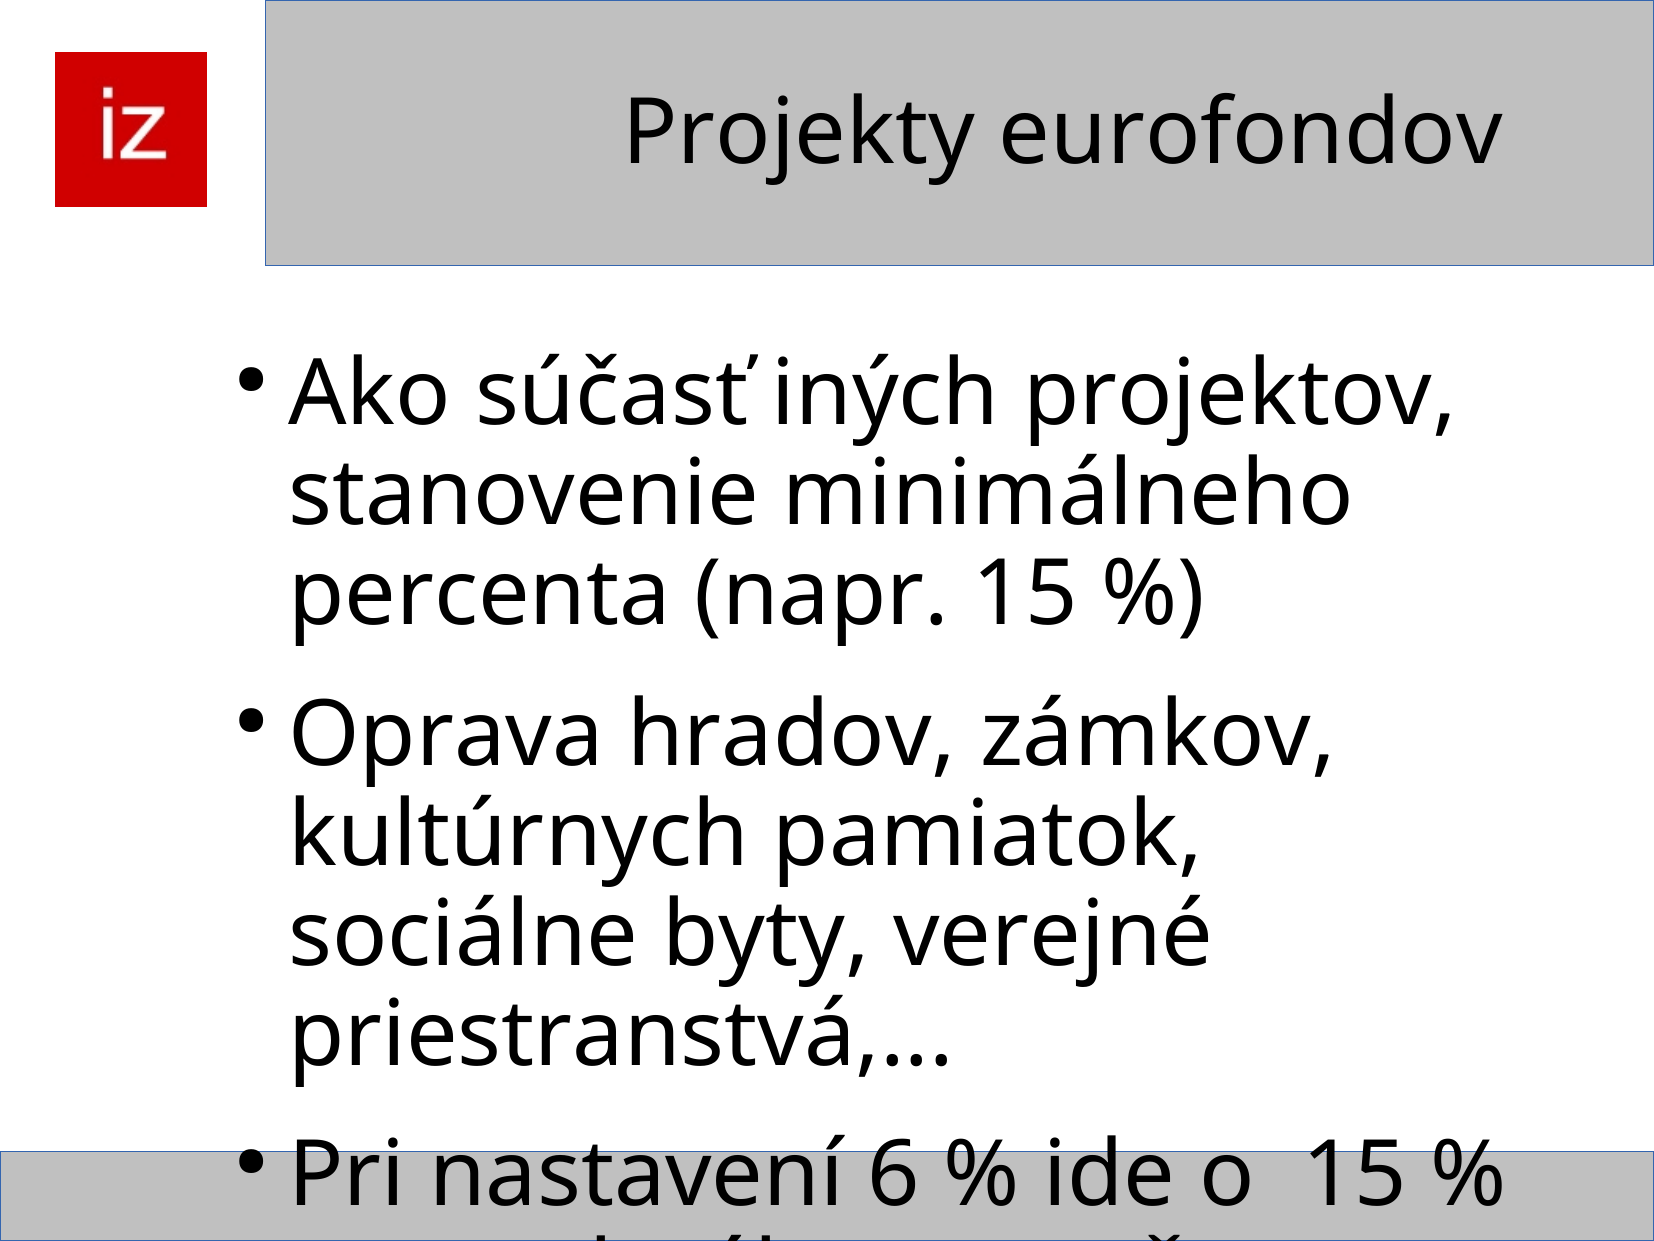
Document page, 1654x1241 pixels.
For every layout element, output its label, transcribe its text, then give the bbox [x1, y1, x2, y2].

title Projekty eurofondov [561, 29, 1565, 237]
list Ako súčasť iných projektov, stanovenie minimálneho percenta (napr. 15 %) Oprava hradov, zámkov, kultúrnych pamiatok, sociálne byty, verejné priestranstvá,... Pri nastavení 6 % ide o 15 % z potrebného rozpočtu [121, 344, 1533, 1153]
picture [55, 52, 207, 207]
